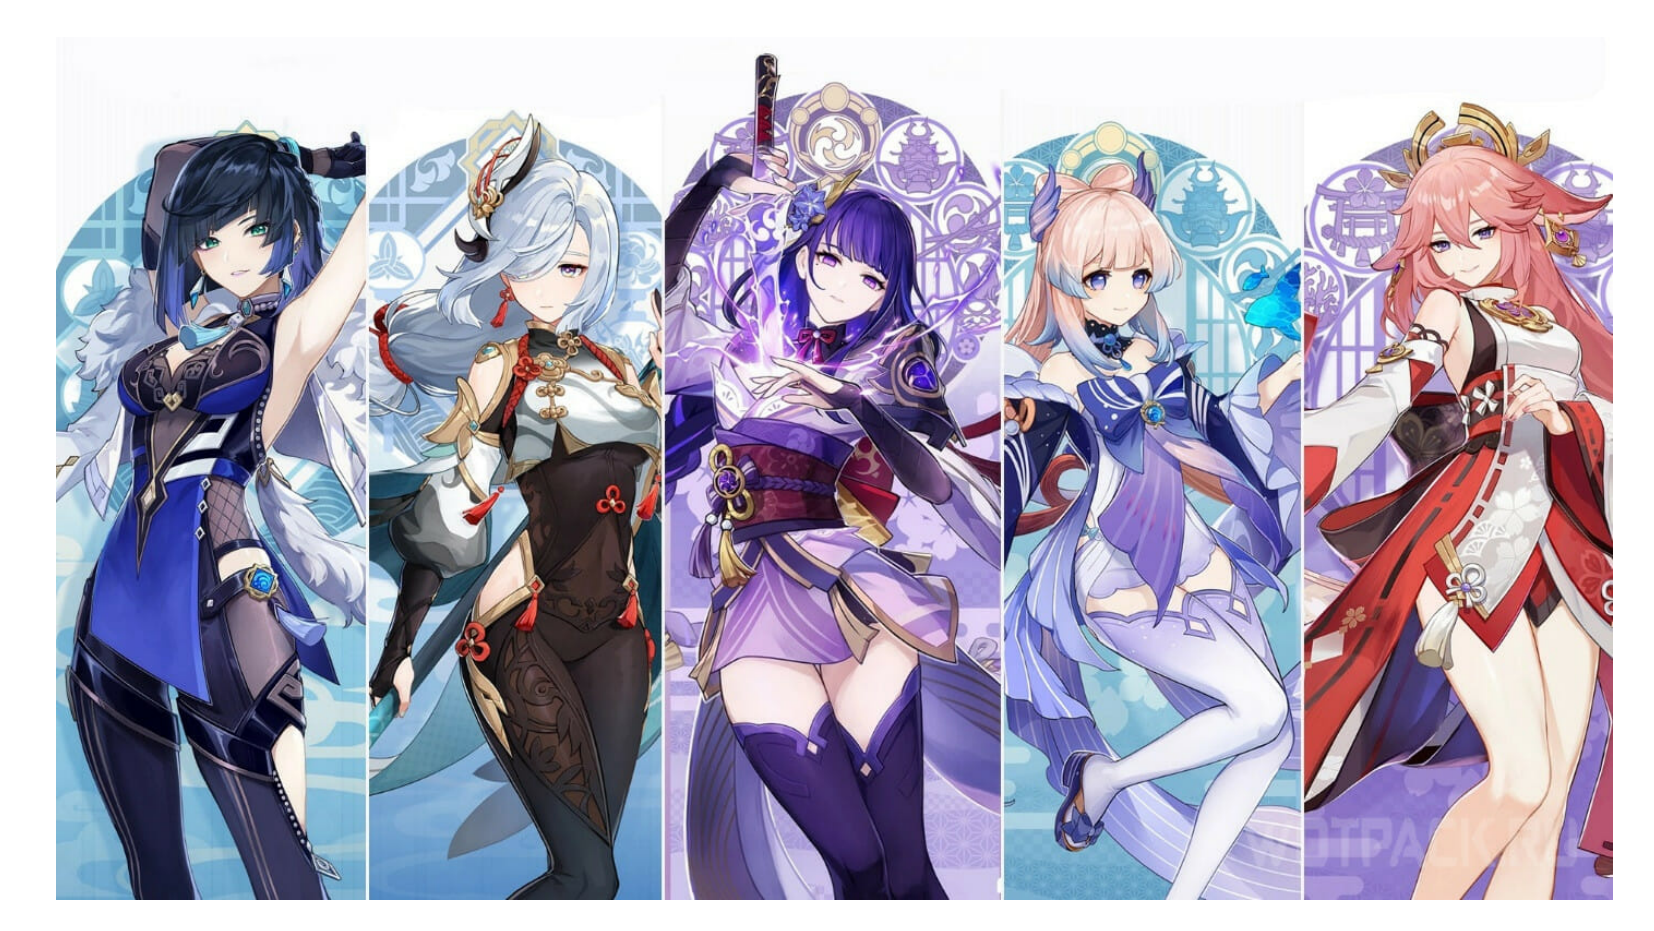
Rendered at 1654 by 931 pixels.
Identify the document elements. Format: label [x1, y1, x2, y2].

picture [56, 37, 1613, 901]
